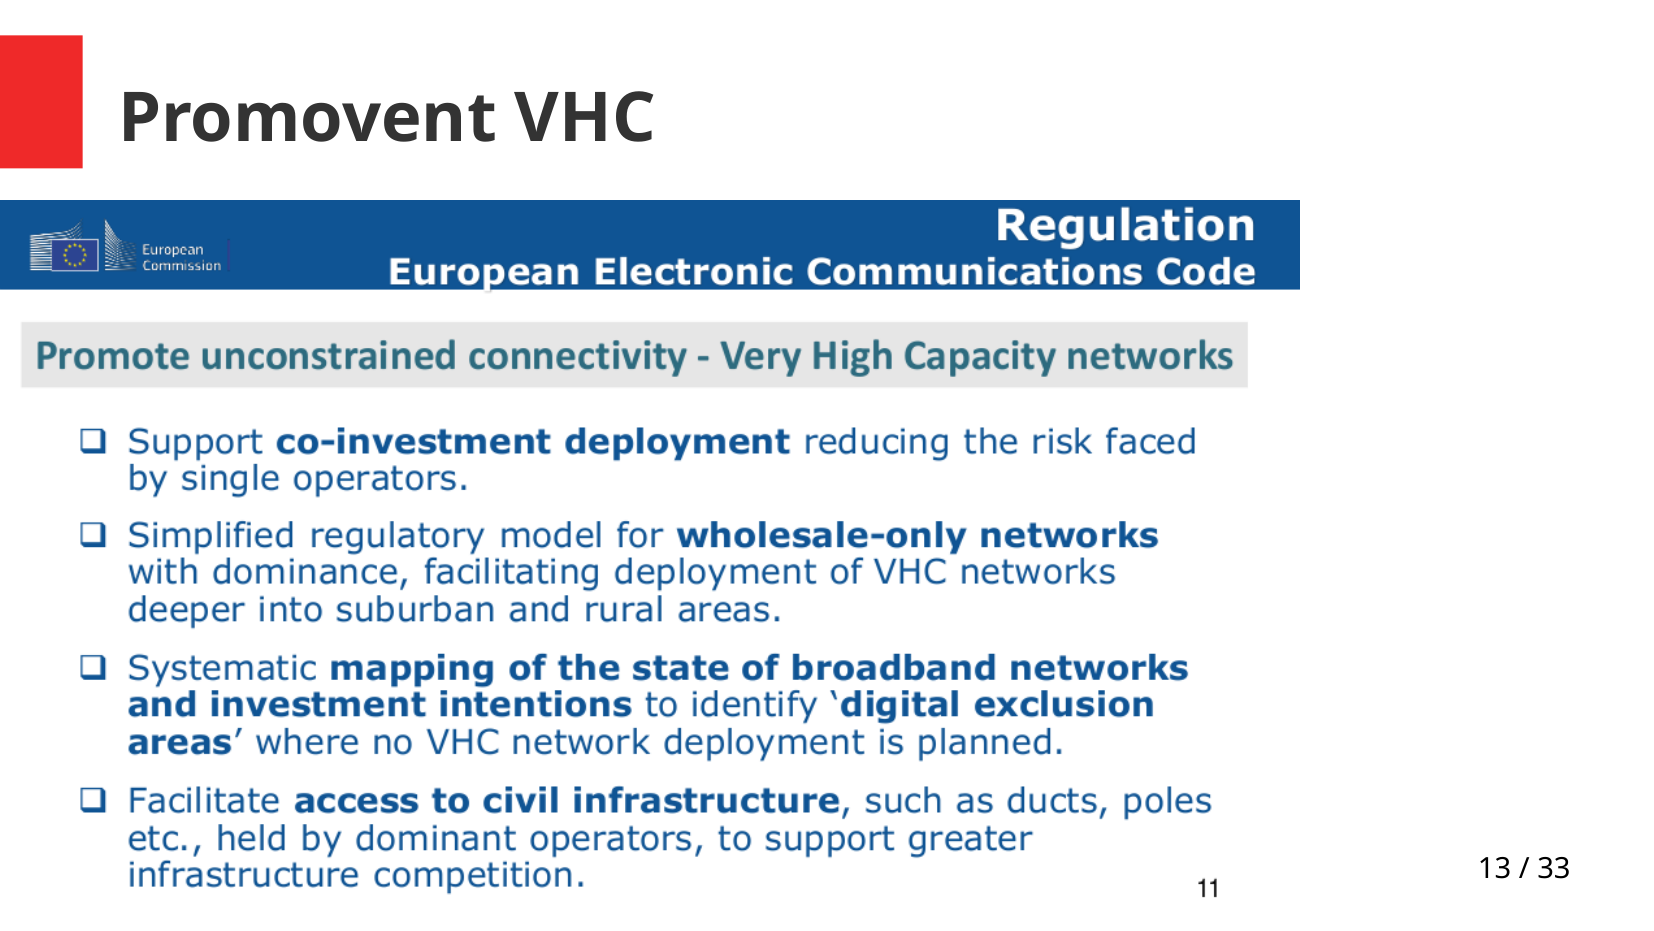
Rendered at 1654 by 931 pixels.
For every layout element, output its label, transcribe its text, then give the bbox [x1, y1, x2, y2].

title Promovent VHC [118, 37, 1571, 193]
picture [0, 200, 1300, 931]
